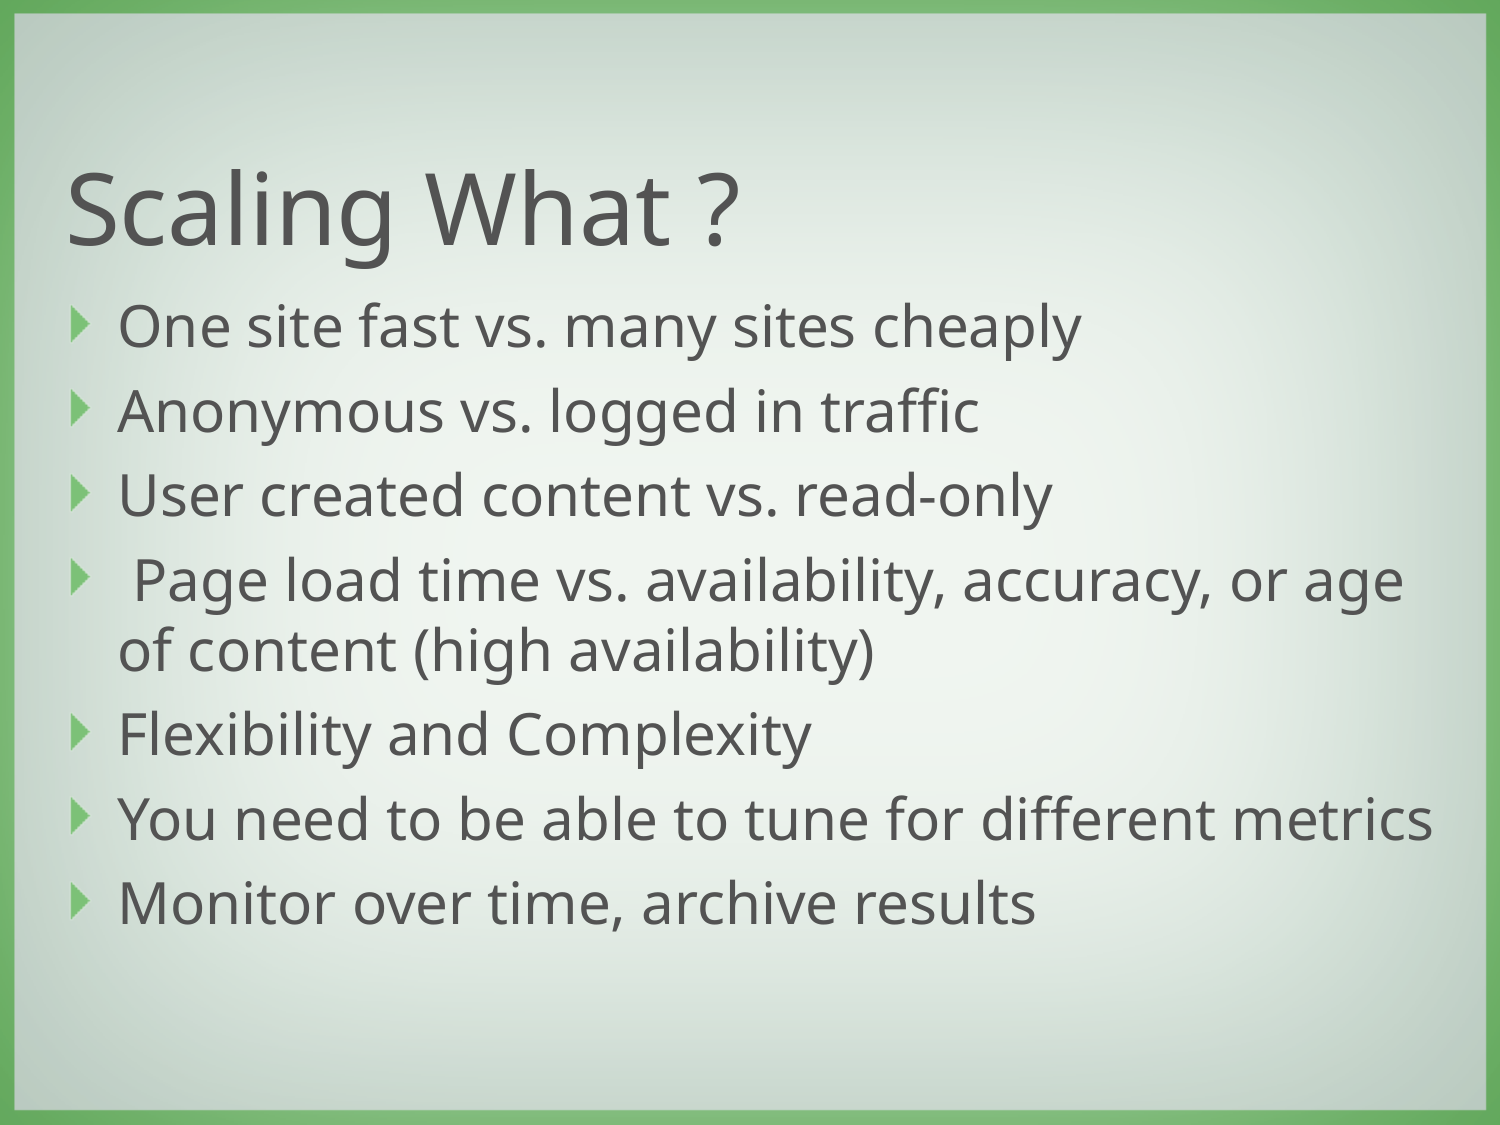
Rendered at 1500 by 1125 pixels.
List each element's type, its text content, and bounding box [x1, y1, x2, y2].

list One site fast vs. many sites cheaply Anonymous vs. logged in traffic User created content vs. read-only Page load time vs. availability, accuracy, or age of content (high availability) Flexibility and Complexity You need to be able to tune for different metrics Monitor over time, archive results [46, 281, 1453, 1014]
title Scaling What ? [50, 137, 1457, 274]
picture [0, 0, 1500, 1125]
